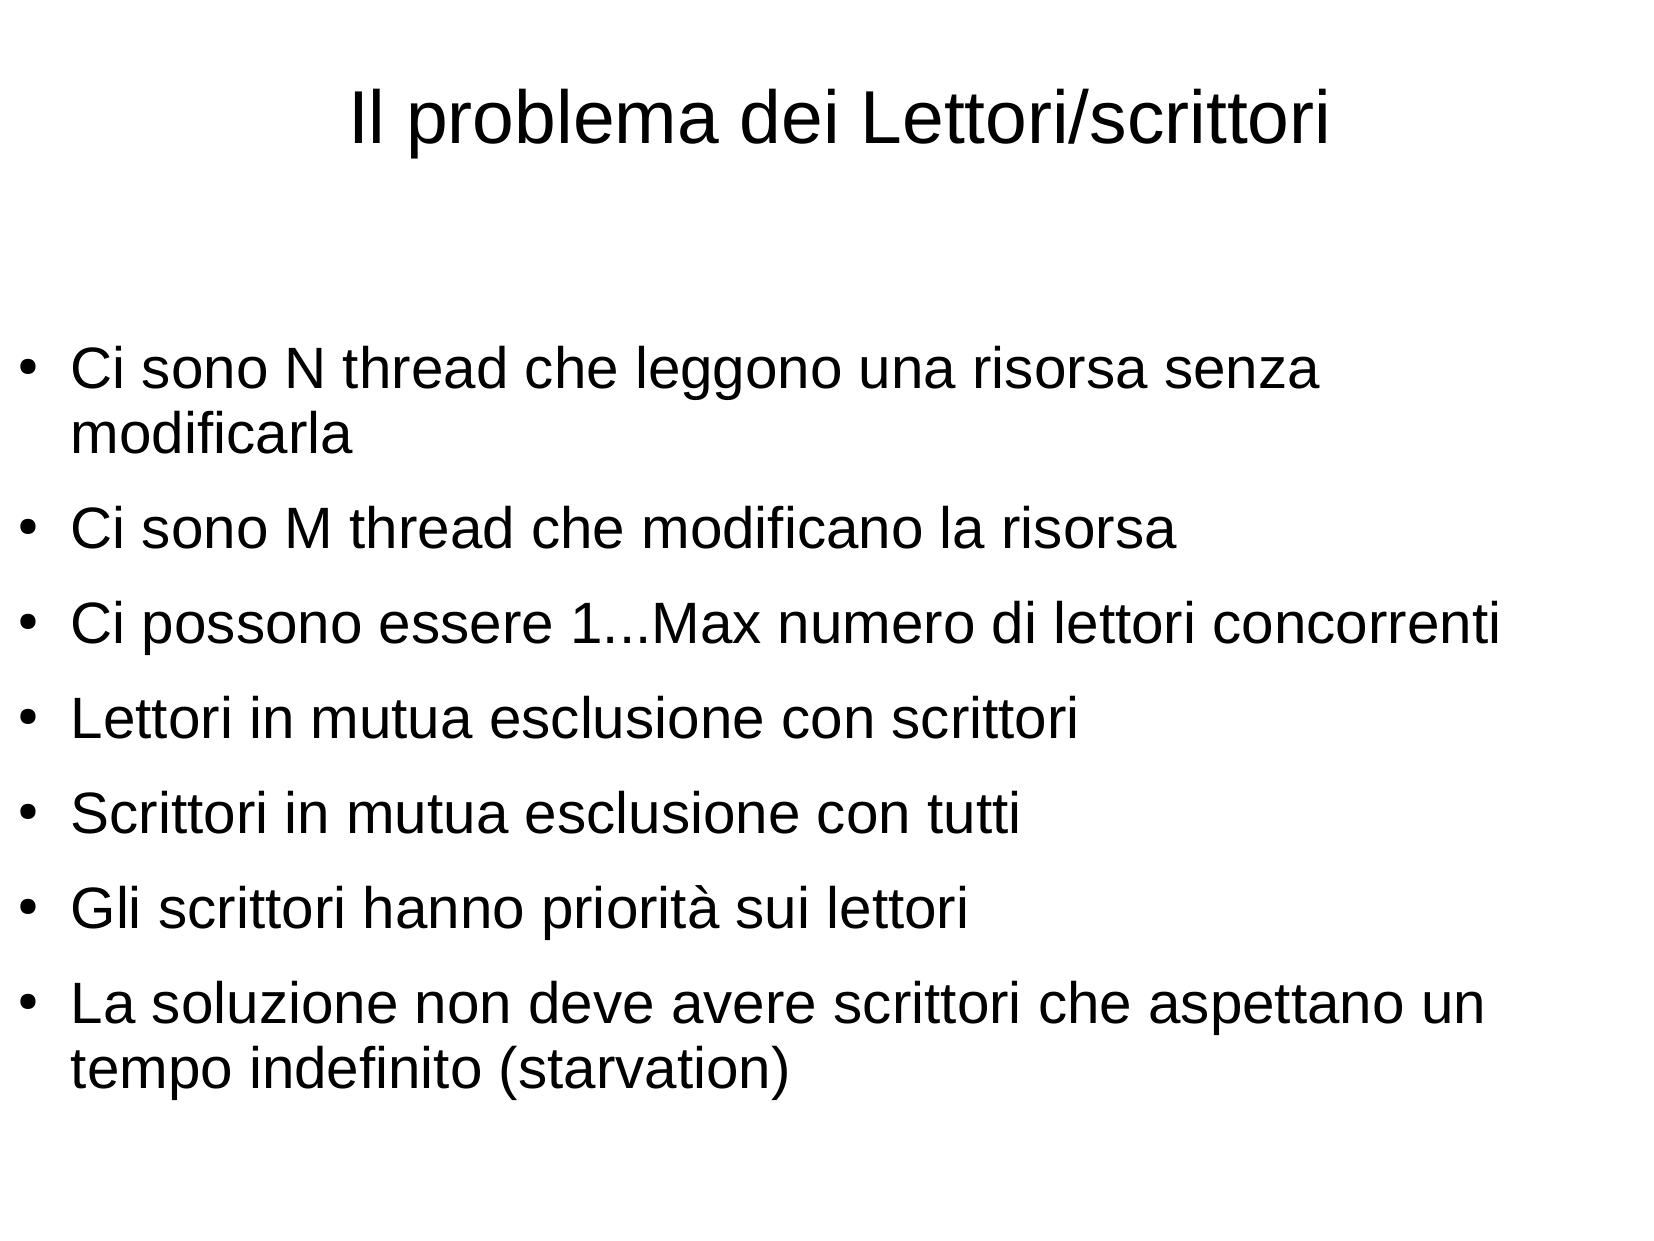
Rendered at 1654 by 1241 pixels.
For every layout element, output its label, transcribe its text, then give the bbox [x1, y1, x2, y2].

title Il problema dei Lettori/scrittori [82, 13, 1571, 222]
list Ci sono N thread che leggono una risorsa senza modificarla Ci sono M thread che modificano la risorsa Ci possono essere 1...Max numero di lettori concorrenti Lettori in mutua esclusione con scrittori Scrittori in mutua esclusione con tutti Gli scrittori hanno priorità sui lettori La soluzione non deve avere scrittori che aspettano un tempo indefinito (starvation) [0, 231, 1621, 1156]
